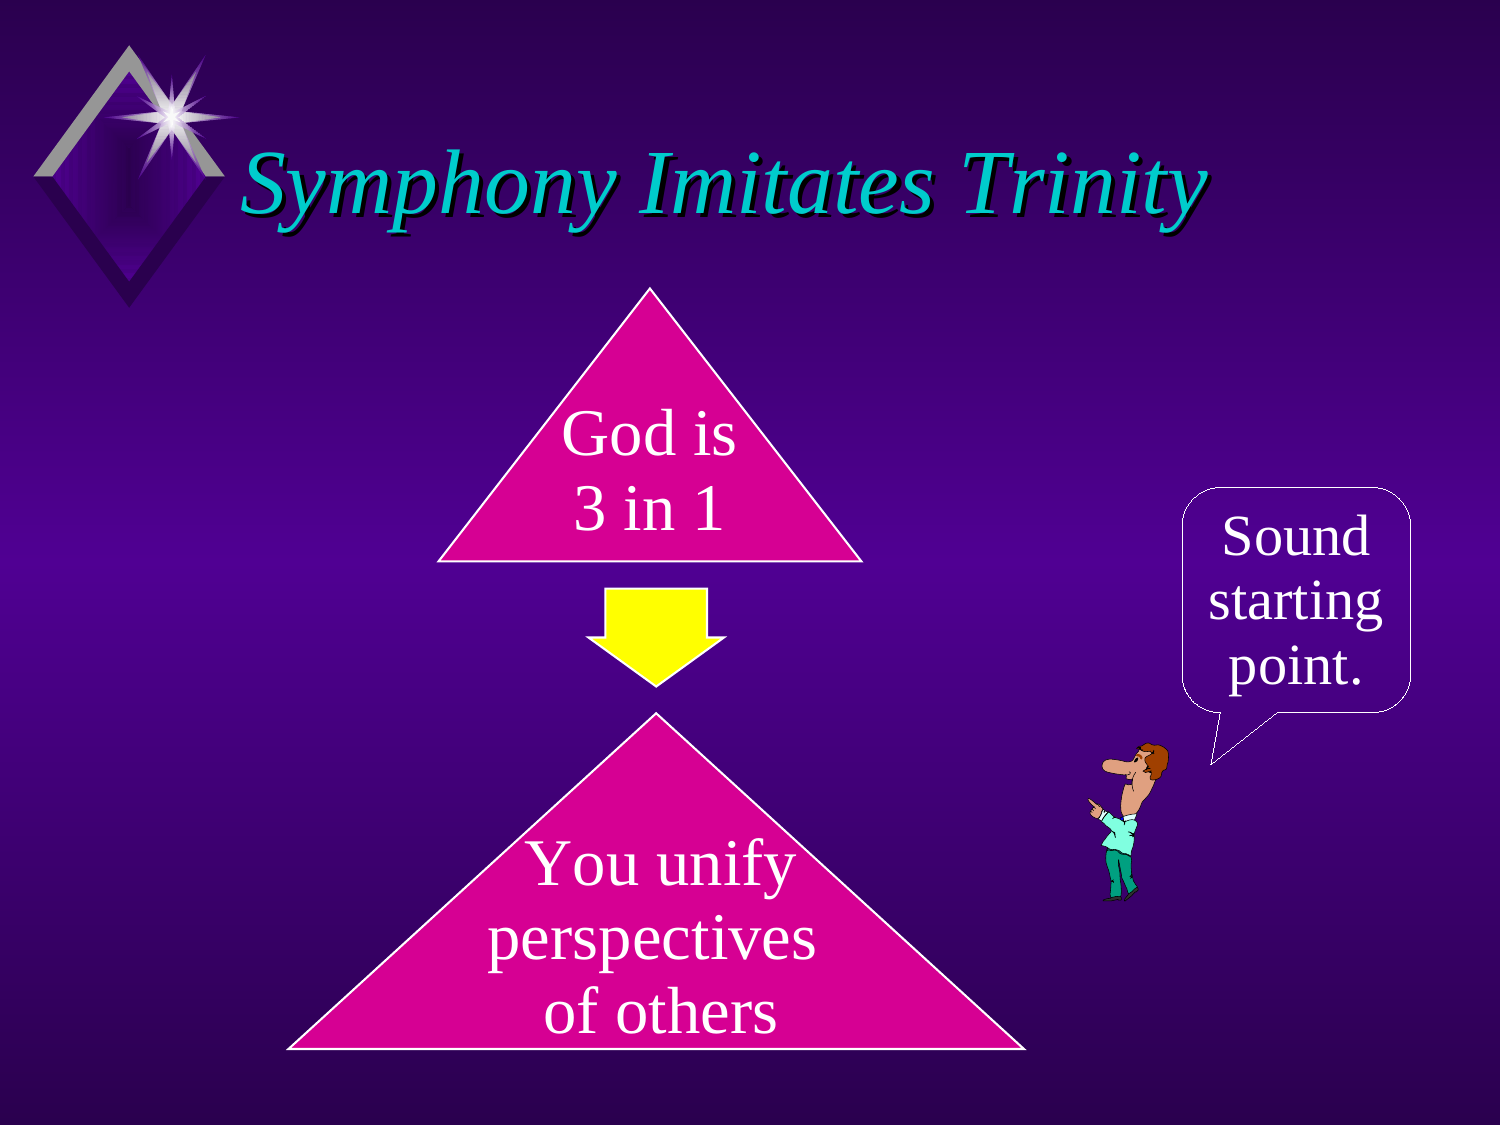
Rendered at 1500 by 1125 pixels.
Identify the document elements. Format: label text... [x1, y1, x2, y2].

text_box God is 3 in 1 [438, 288, 862, 562]
text_box You unify perspectives of others [288, 713, 1024, 1049]
text_box [588, 588, 724, 687]
text_box Sound starting point. [1182, 487, 1411, 765]
chart [1087, 742, 1170, 902]
title Symphony Imitates Trinity [224, 78, 1388, 288]
